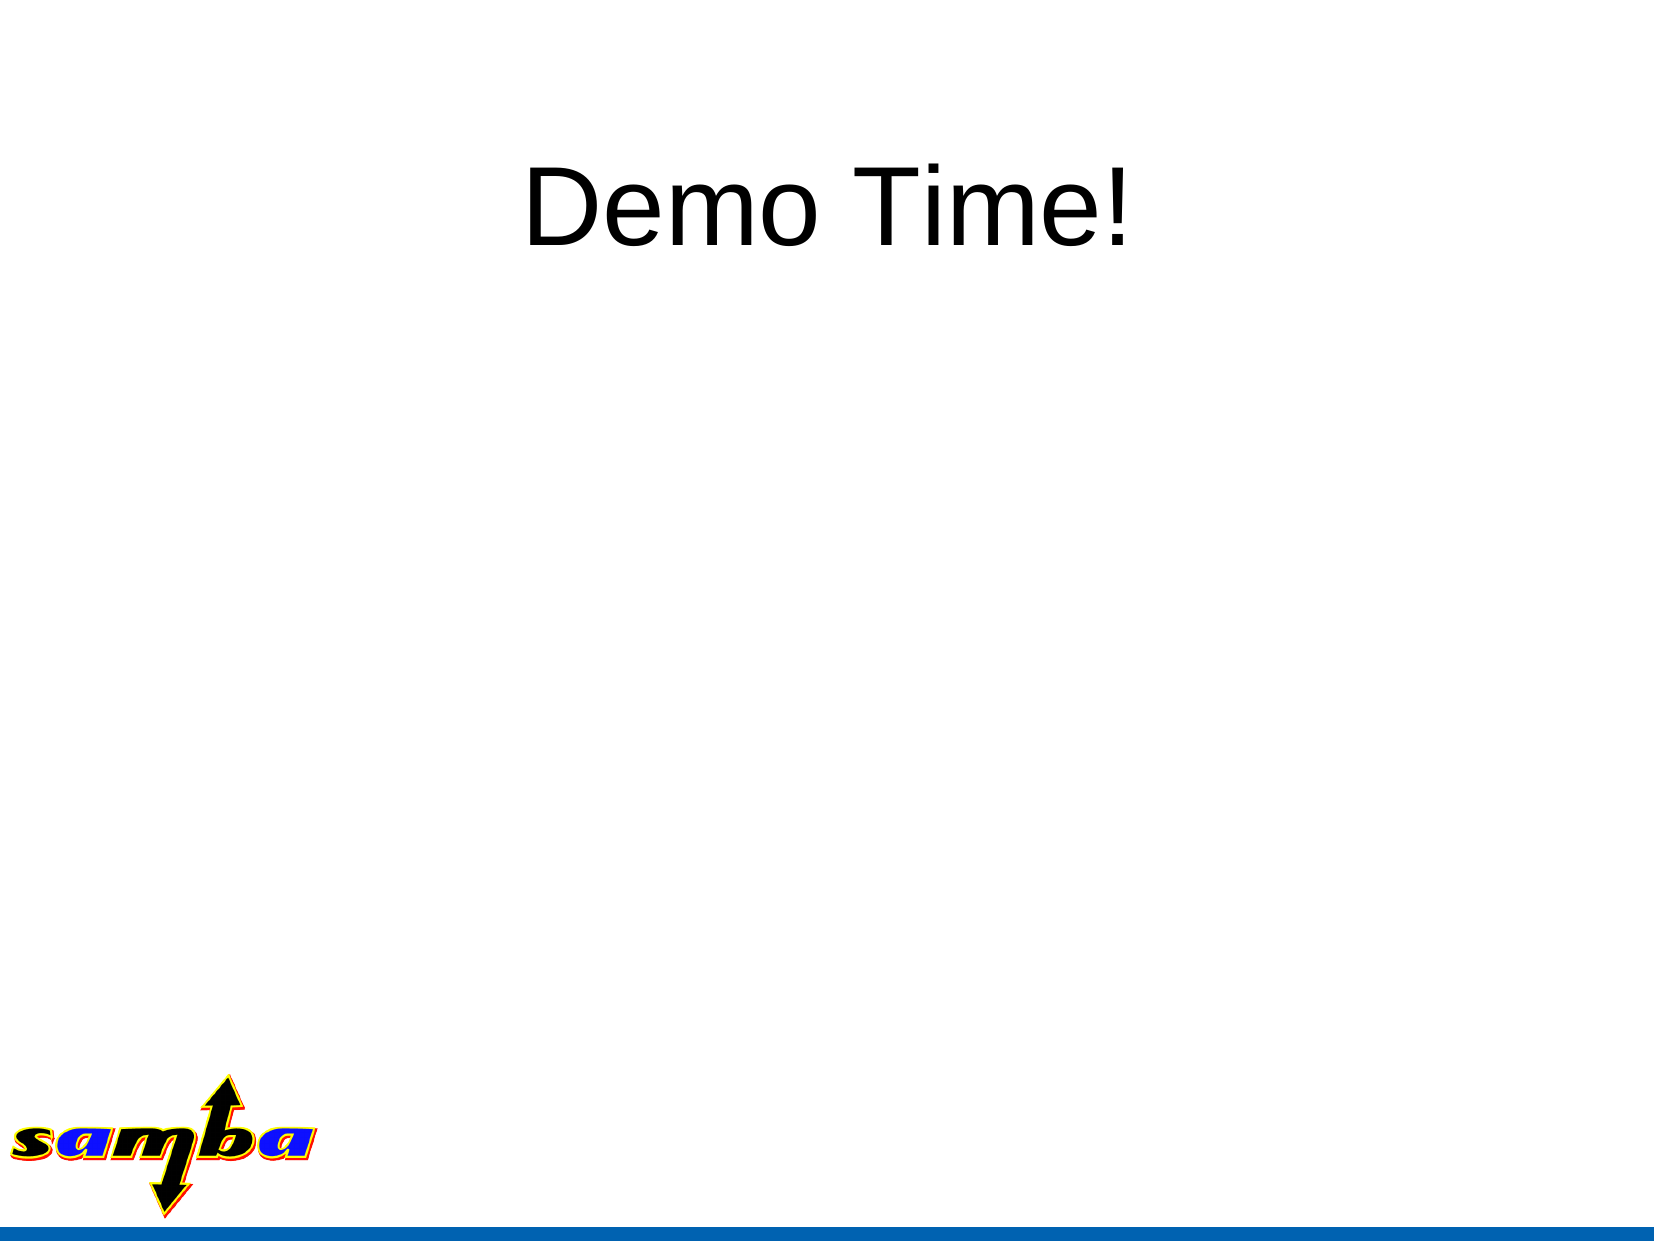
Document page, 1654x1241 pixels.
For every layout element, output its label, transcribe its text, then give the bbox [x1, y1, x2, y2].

picture [9, 1074, 319, 1219]
title Demo Time! [121, 102, 1534, 310]
